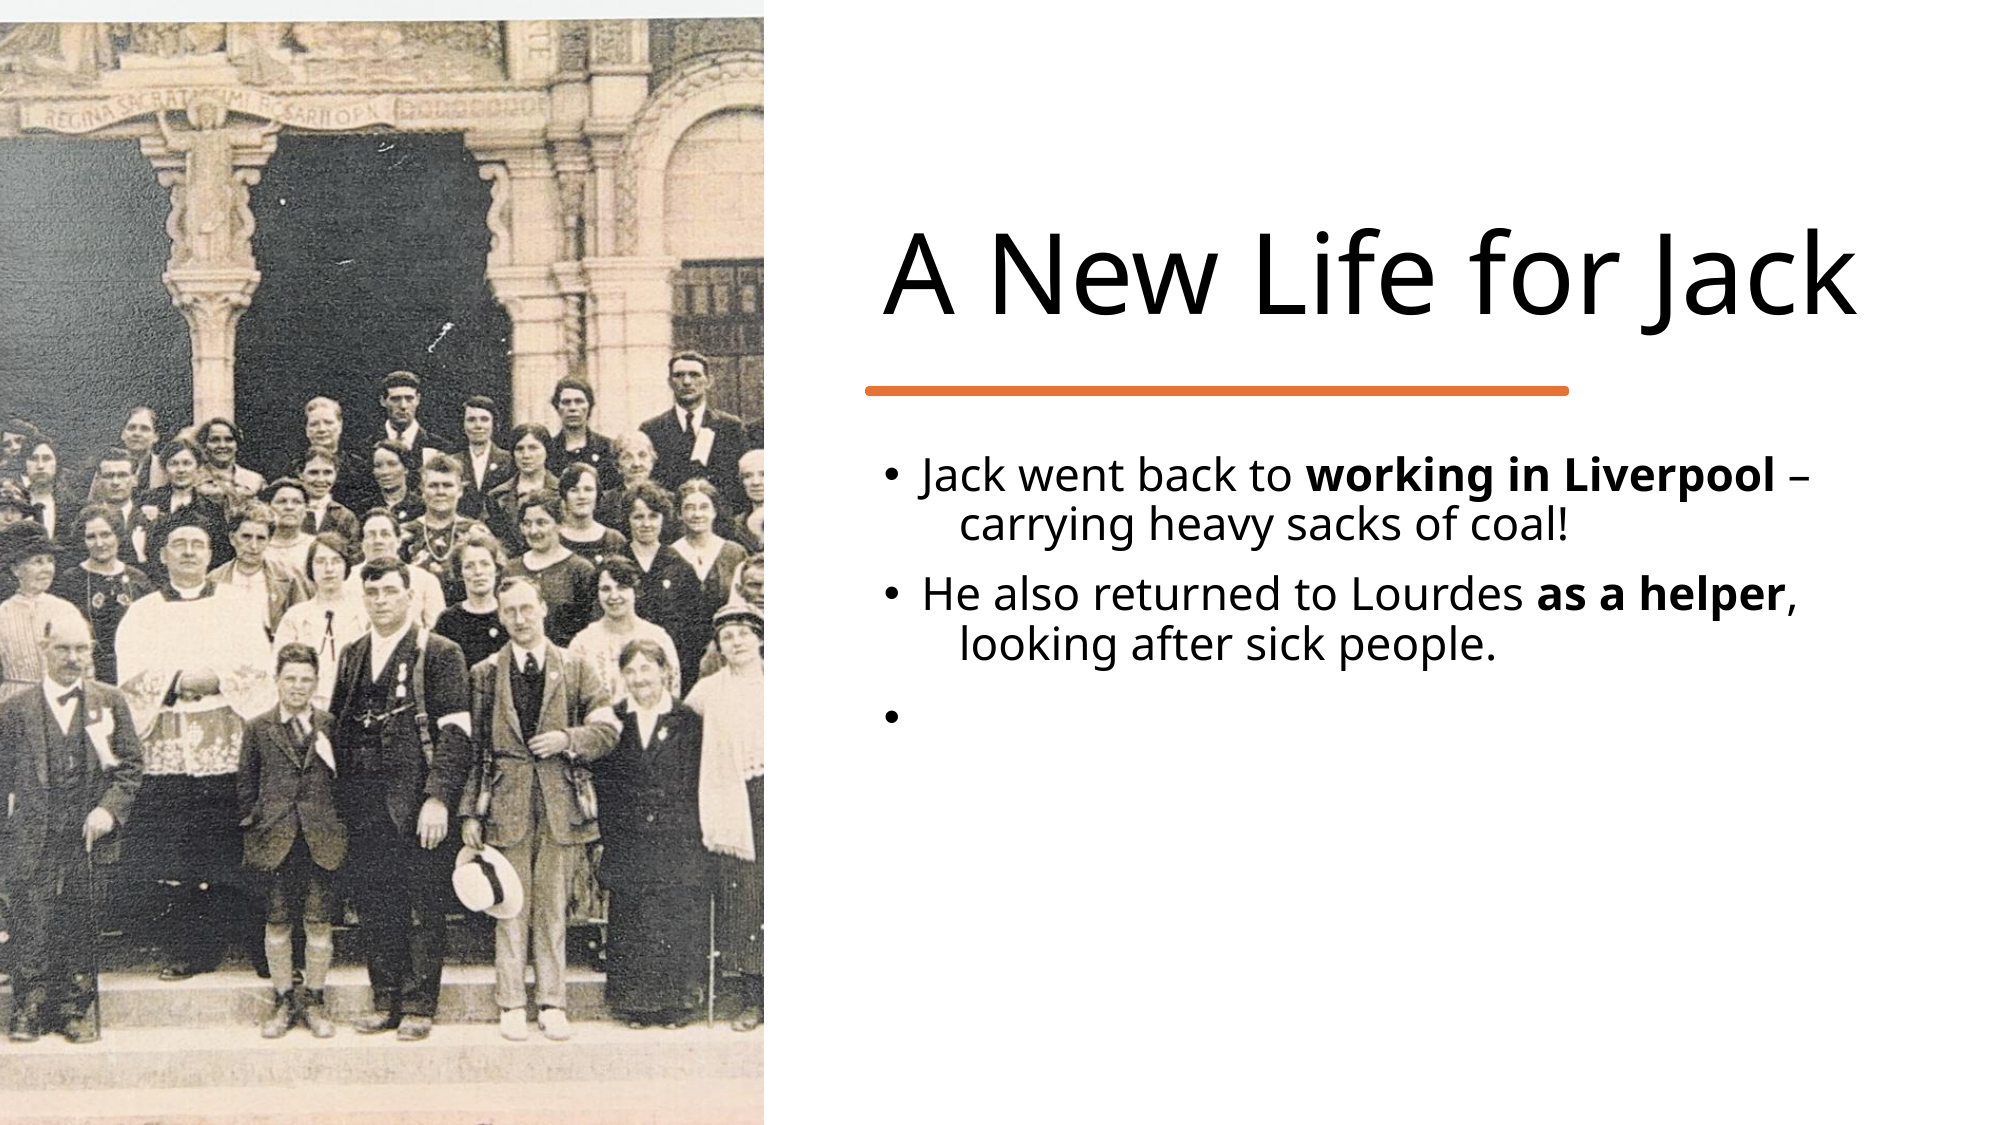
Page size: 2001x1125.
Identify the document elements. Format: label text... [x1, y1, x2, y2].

text_box [764, 0, 2000, 1125]
title A New Life for Jack [869, 53, 1895, 347]
picture [0, 0, 764, 1125]
list Jack went back to working in Liverpool – carrying heavy sacks of coal! He also returned to Lourdes as a helper, looking after sick people. [869, 443, 1895, 1016]
